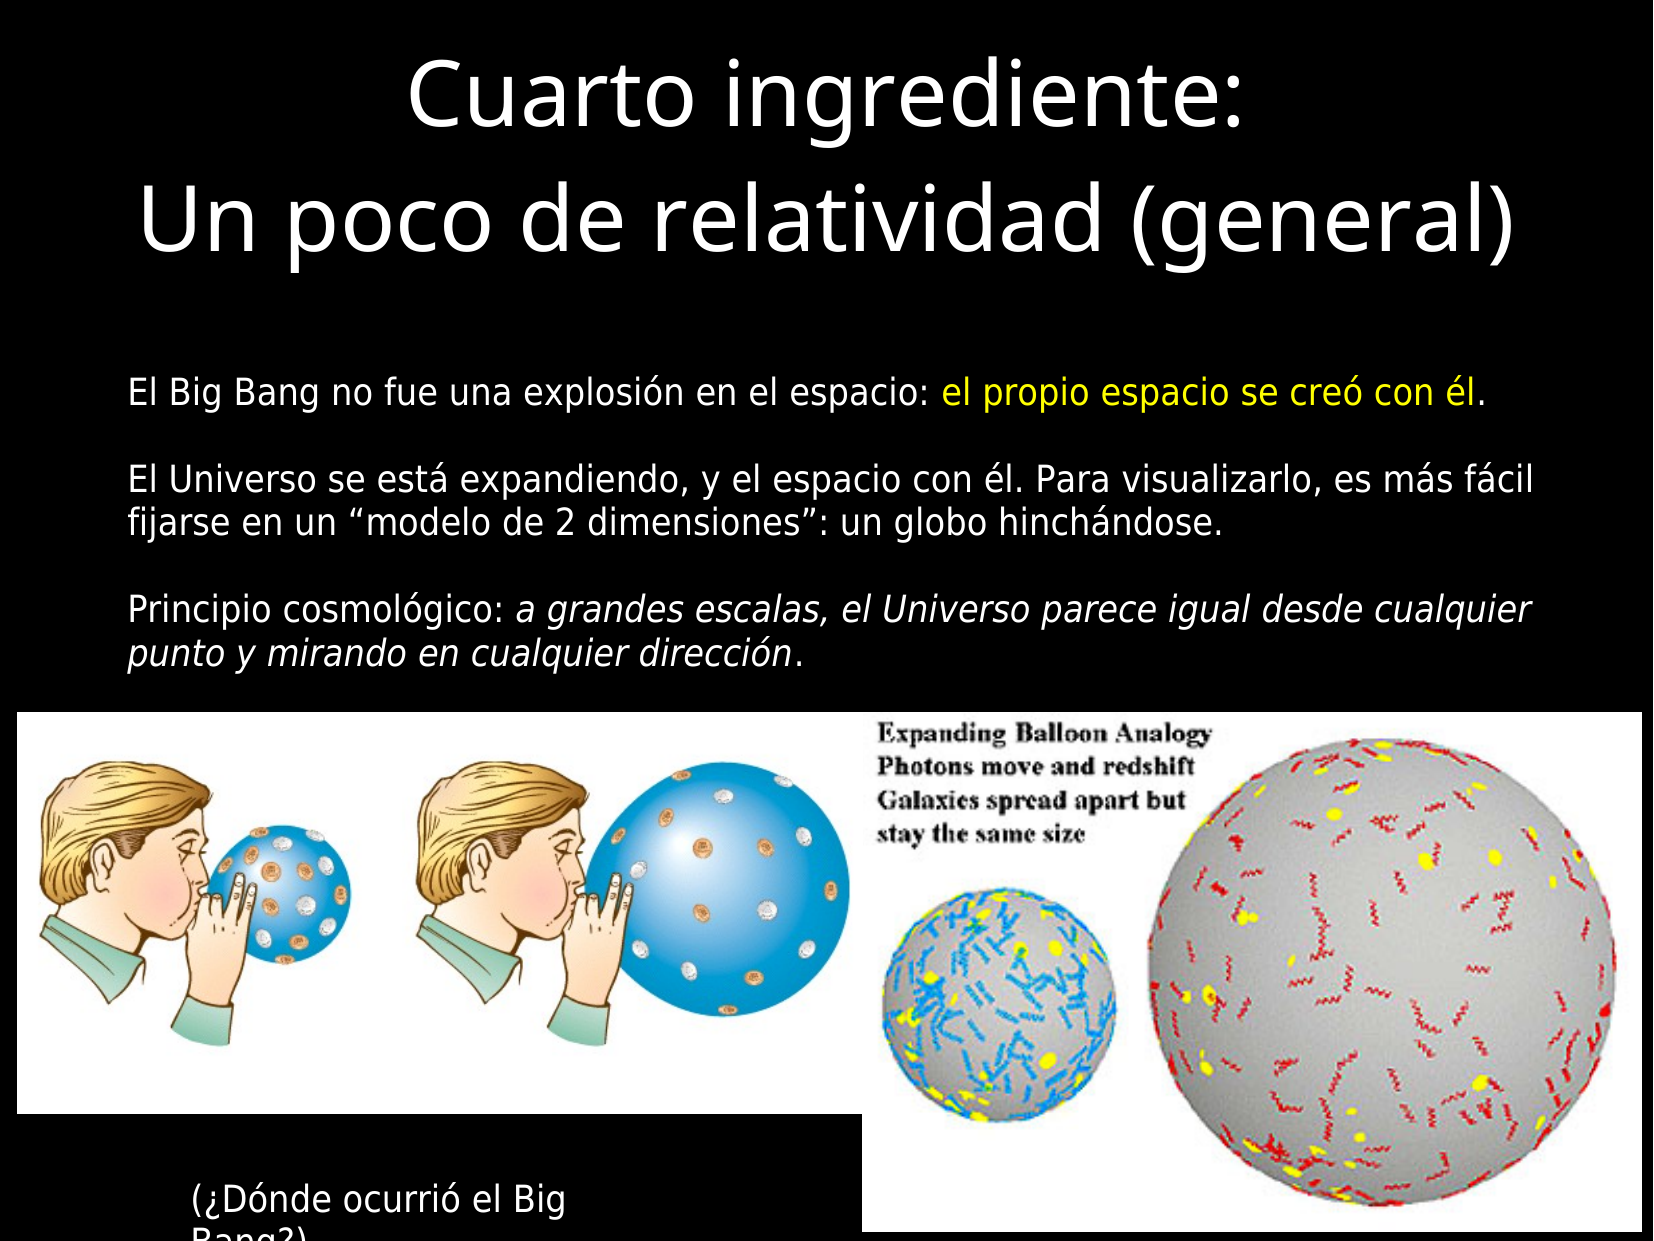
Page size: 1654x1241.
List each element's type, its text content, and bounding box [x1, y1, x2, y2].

text_box (¿Dónde ocurrió el Big Bang?) [175, 1170, 701, 1229]
text_box El Big Bang no fue una explosión en el espacio: el propio espacio se creó con él. El Universo se está expandiendo, y el espacio con él. Para visualizarlo, es más fácil fijarse en un “modelo de 2 dimensiones”: un globo hinchándose. Principio cosmológico: a grandes escalas, el Universo parece igual desde cualquier punto y mirando en cualquier dirección. [112, 363, 1576, 683]
picture [17, 712, 1642, 1232]
title Cuarto ingrediente: Un poco de relatividad (general) [82, 9, 1571, 297]
